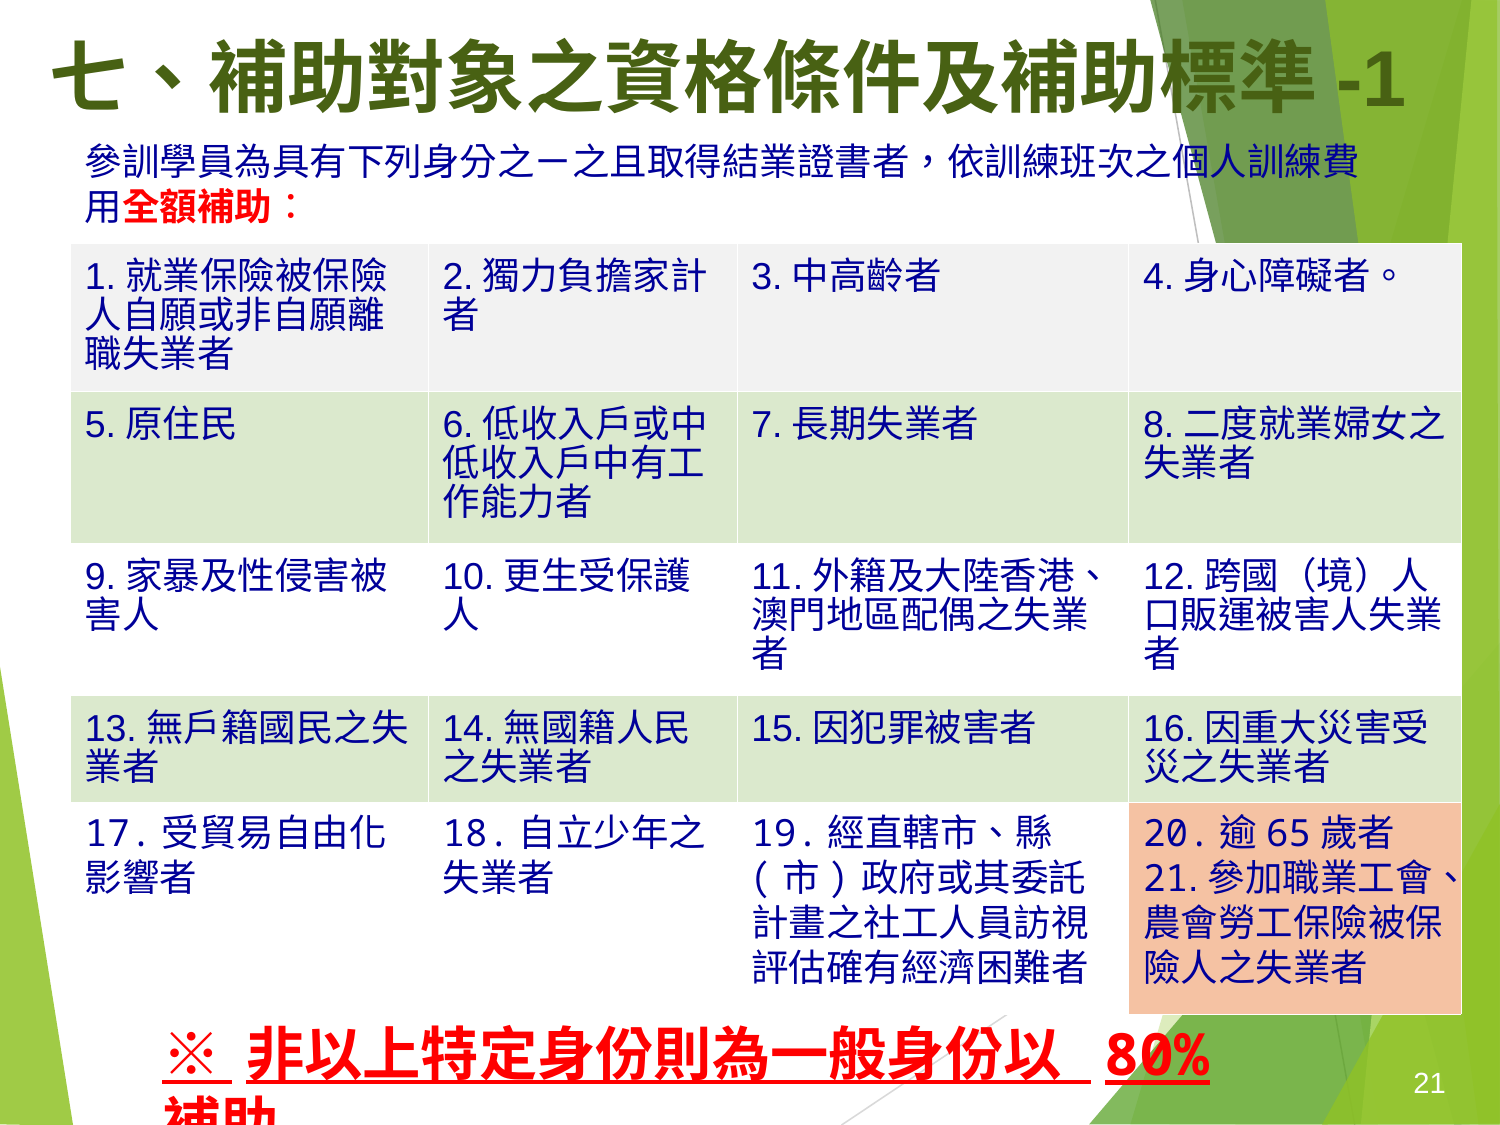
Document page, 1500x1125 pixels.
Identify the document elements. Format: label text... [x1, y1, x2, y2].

text_box <編號> [1378, 1040, 1461, 1124]
table_cell 14.無國籍人民之失業者 [429, 696, 737, 802]
table_cell 16.因重大災害受災之失業者 [1129, 696, 1461, 802]
table_header 1.就業保險被保險人自願或非自願離職失業者 [71, 244, 428, 391]
table_cell 8.二度就業婦女之失業者 [1129, 392, 1461, 543]
table_header 2.獨力負擔家計者 [429, 244, 737, 391]
table_cell 5.原住民 [71, 392, 428, 543]
table_cell 7.長期失業者 [738, 392, 1128, 543]
table_cell 13.無戶籍國民之失業者 [71, 696, 428, 802]
table_cell 12.跨國（境）人口販運被害人失業者 [1129, 544, 1461, 695]
table_cell 9.家暴及性侵害被害人 [71, 544, 428, 695]
table_cell 6.低收入戶或中低收入戶中有工作能力者 [429, 392, 737, 543]
table_cell 10.更生受保護人 [429, 544, 737, 695]
table_cell 11.外籍及大陸香港、澳門地區配偶之失業者 [738, 544, 1128, 695]
table_header 3.中高齡者 [738, 244, 1128, 391]
text_box ※非以上特定身份則為一般身份以 80%補助 [147, 1009, 1294, 1125]
table_cell 15.因犯罪被害者 [738, 696, 1128, 802]
table_cell 20.逾65歲者 21.參加職業工會、農會勞工保險被保險人之失業者 [1129, 803, 1461, 1014]
table_header 4.身心障礙者。 [1129, 244, 1461, 391]
table_cell 17.受貿易自由化影響者 [71, 803, 428, 1014]
table_cell 19.經直轄市、縣(市)政府或其委託計畫之社工人員訪視評估確有經濟困難者 [738, 803, 1128, 1009]
table_cell 18.自立少年之失業者 [429, 803, 737, 1009]
text_box 參訓學員為具有下列身分之ㄧ之且取得結業證書者，依訓練班次之個人訓練費用全額補助： [70, 130, 1400, 236]
text_box 七、補助對象之資格條件及補助標準-1 [34, 19, 1500, 130]
